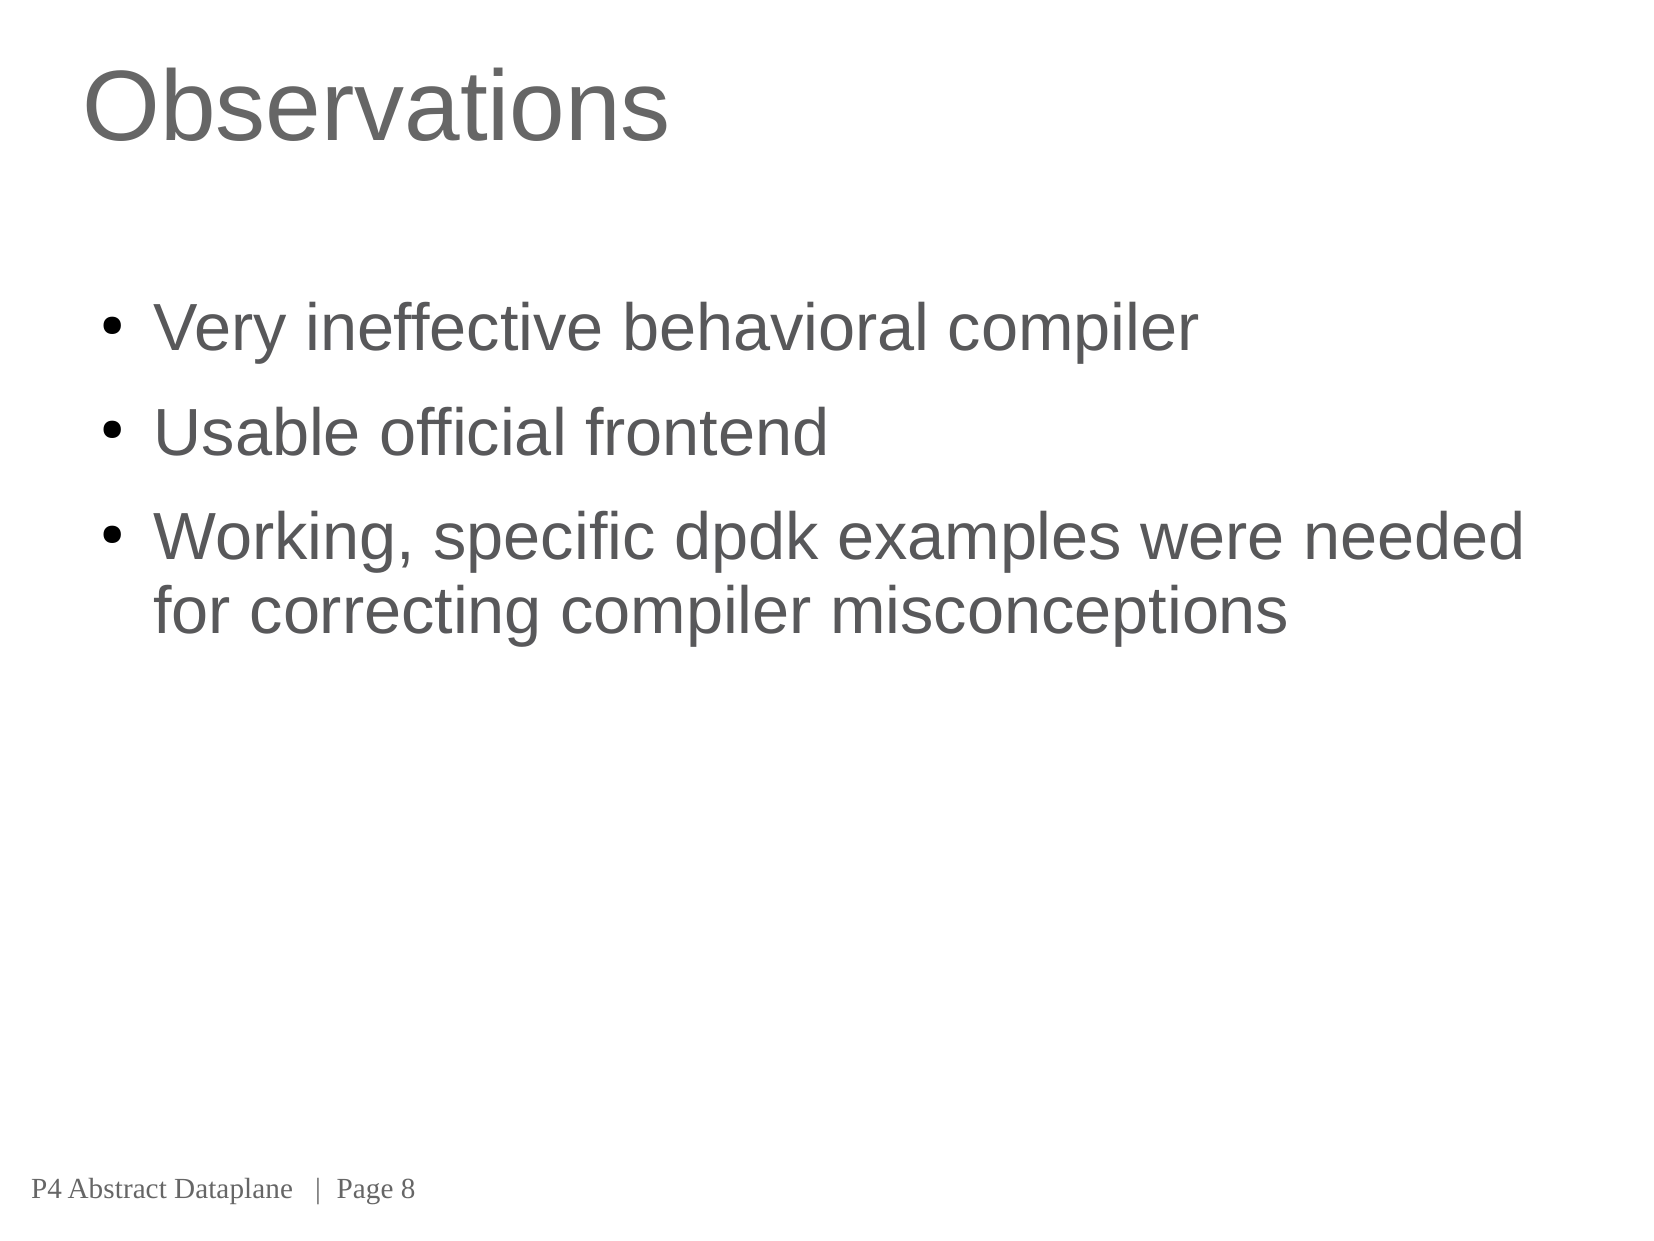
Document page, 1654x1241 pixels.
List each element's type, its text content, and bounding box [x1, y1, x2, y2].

title Observations [82, 2, 1571, 210]
list Very ineffective behavioral compiler Usable official frontend Working, specific dpdk examples were needed for correcting compiler misconceptions [82, 290, 1607, 1170]
